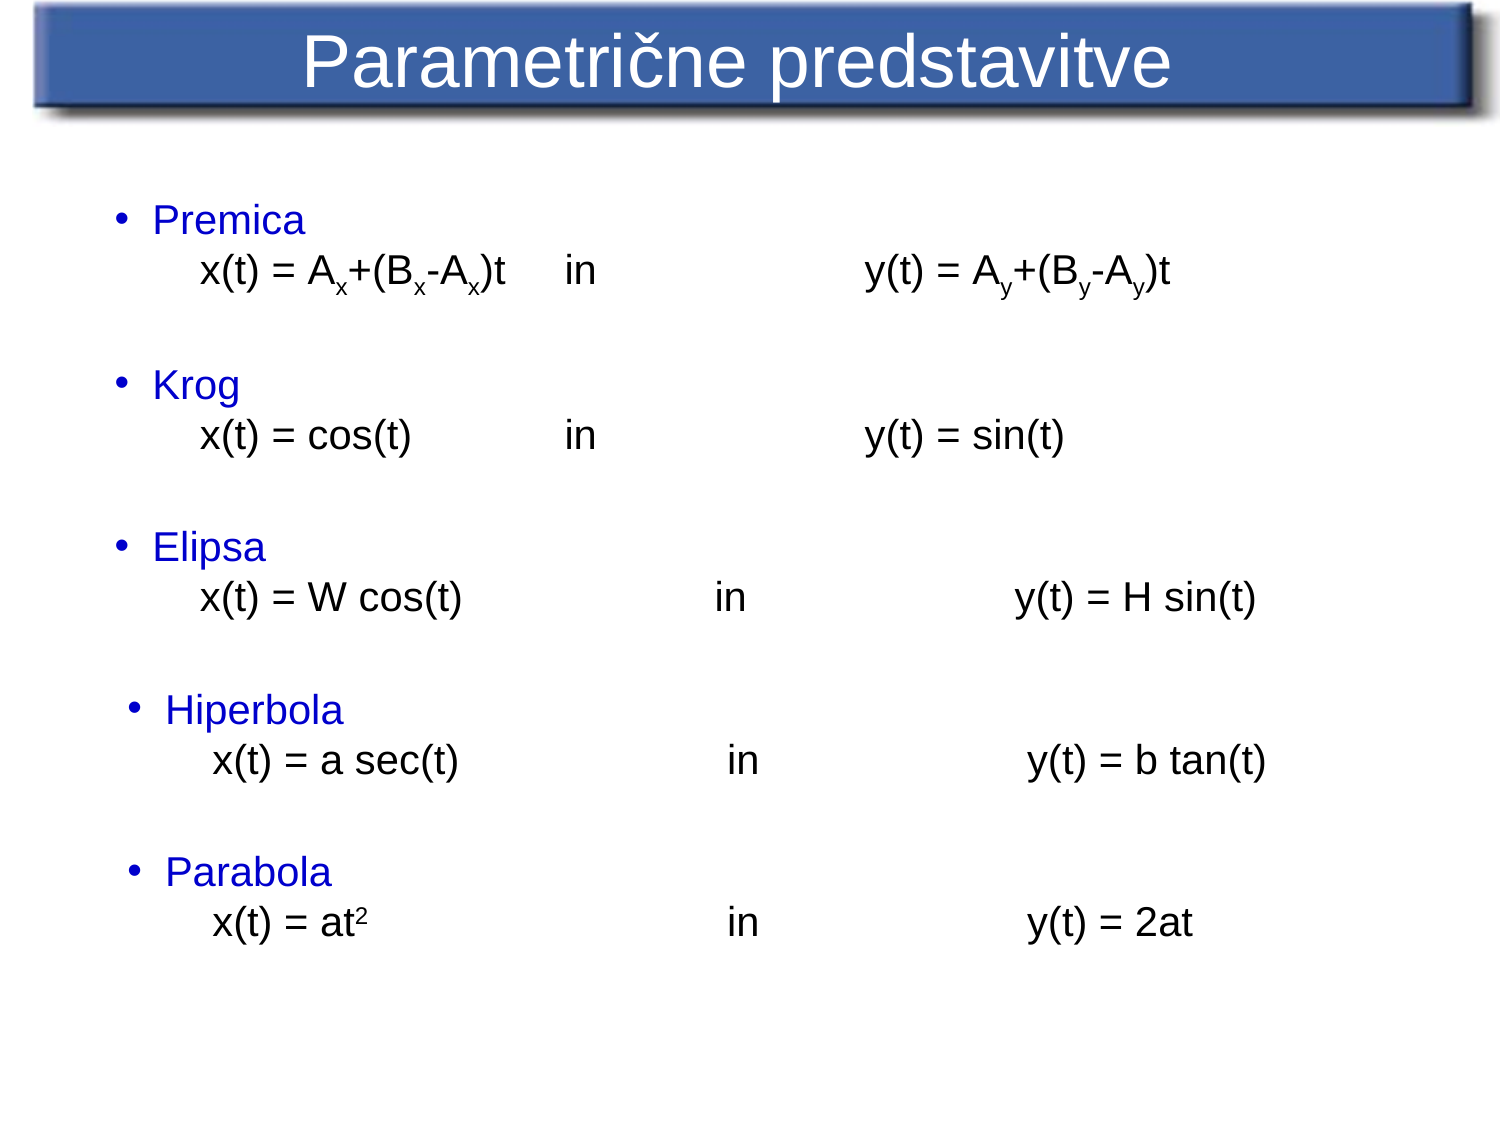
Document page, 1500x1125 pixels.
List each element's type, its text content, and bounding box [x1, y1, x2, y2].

text_box Hiperbola x(t) = a sec(t) in y(t) = b tan(t) [112, 674, 1426, 791]
text_box Krog x(t) = cos(t) in y(t) = sin(t) [99, 349, 1413, 466]
picture [32, 0, 1500, 127]
text_box Premica x(t) = Ax+(Bx-Ax)t in y(t) = Ay+(By-Ay)t [99, 185, 1500, 308]
text_box Elipsa x(t) = W cos(t) in y(t) = H sin(t) [99, 512, 1413, 628]
text_box Parabola x(t) = at2 in y(t) = 2at [112, 837, 1426, 953]
title Parametrične predstavitve [99, 5, 1375, 110]
